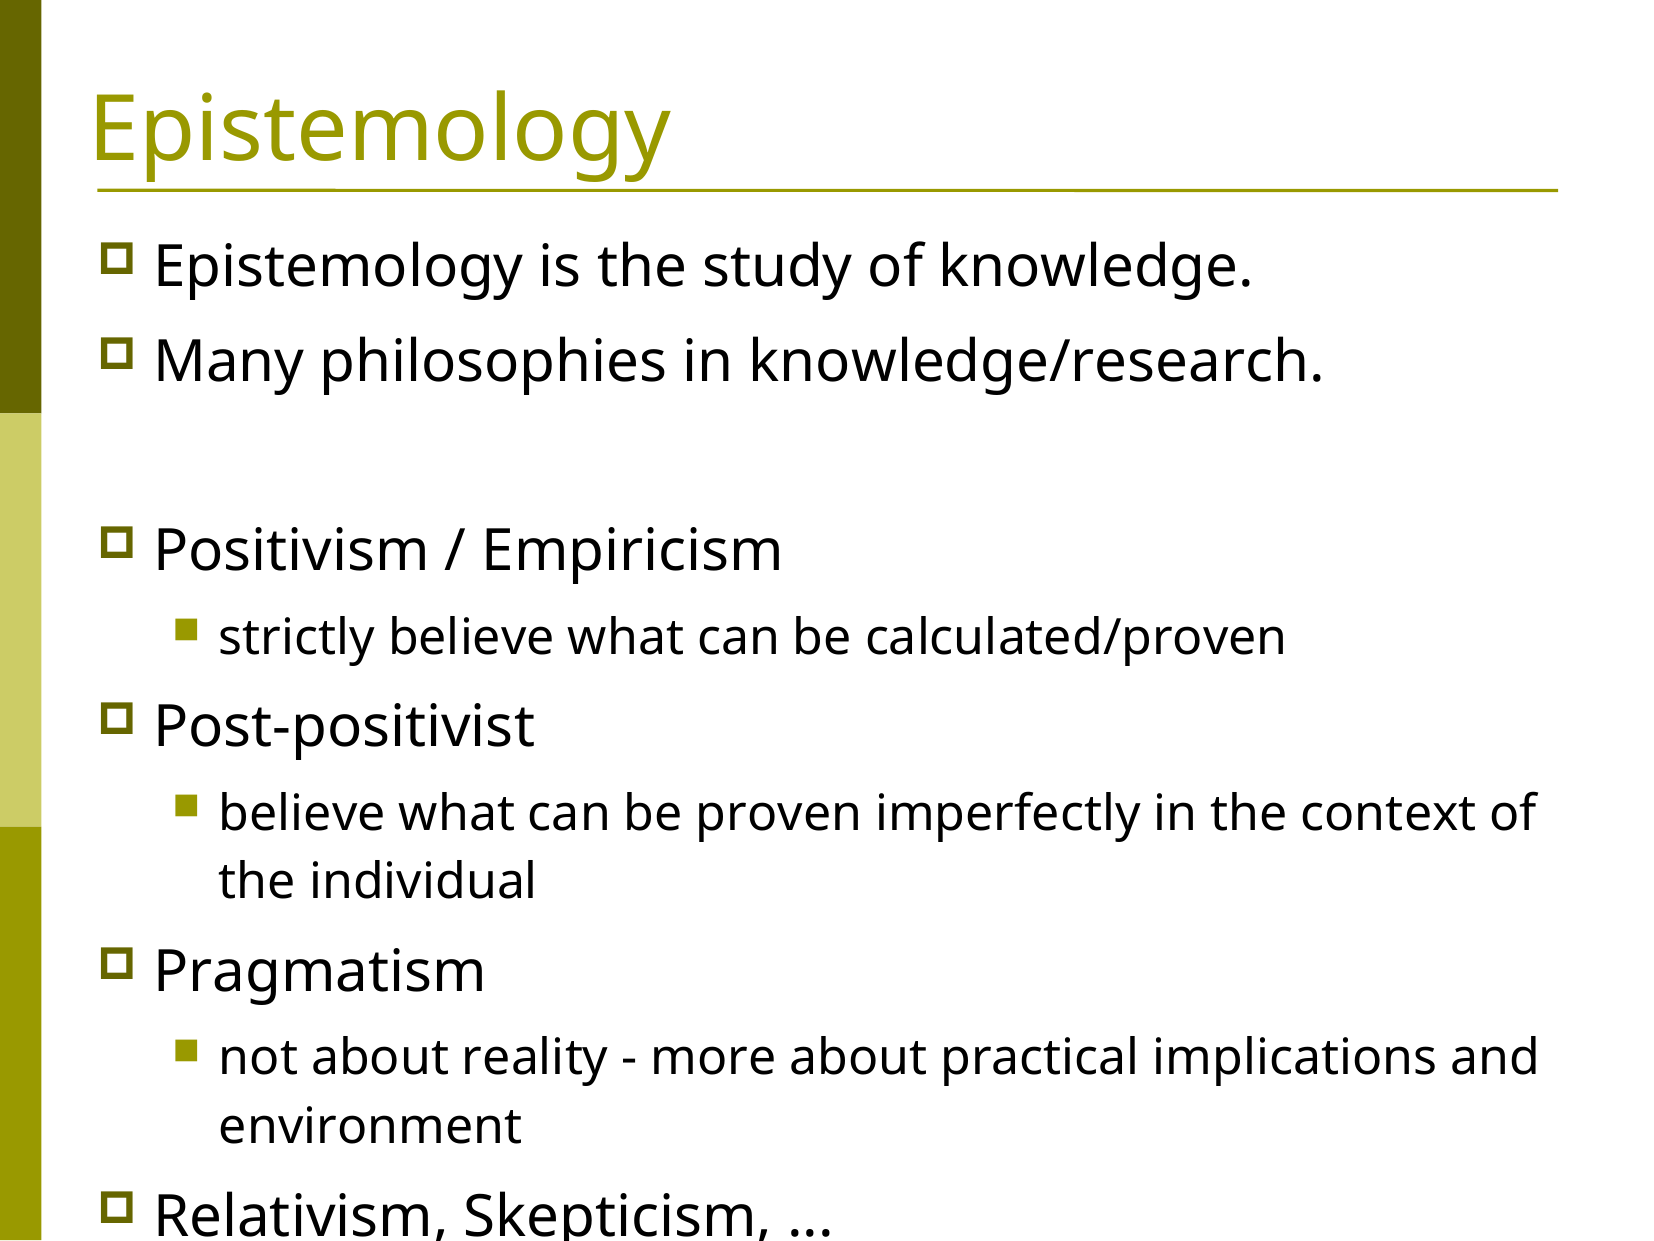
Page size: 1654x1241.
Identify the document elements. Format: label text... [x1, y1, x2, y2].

list Epistemology is the study of knowledge. Many philosophies in knowledge/research. Positivism / Empiricism strictly believe what can be calculated/proven Post-positivist believe what can be proven imperfectly in the context of the individual Pragmatism not about reality - more about practical implications and environment Relativism, Skepticism, ... [82, 216, 1571, 1163]
title Epistemology [88, 43, 1577, 207]
